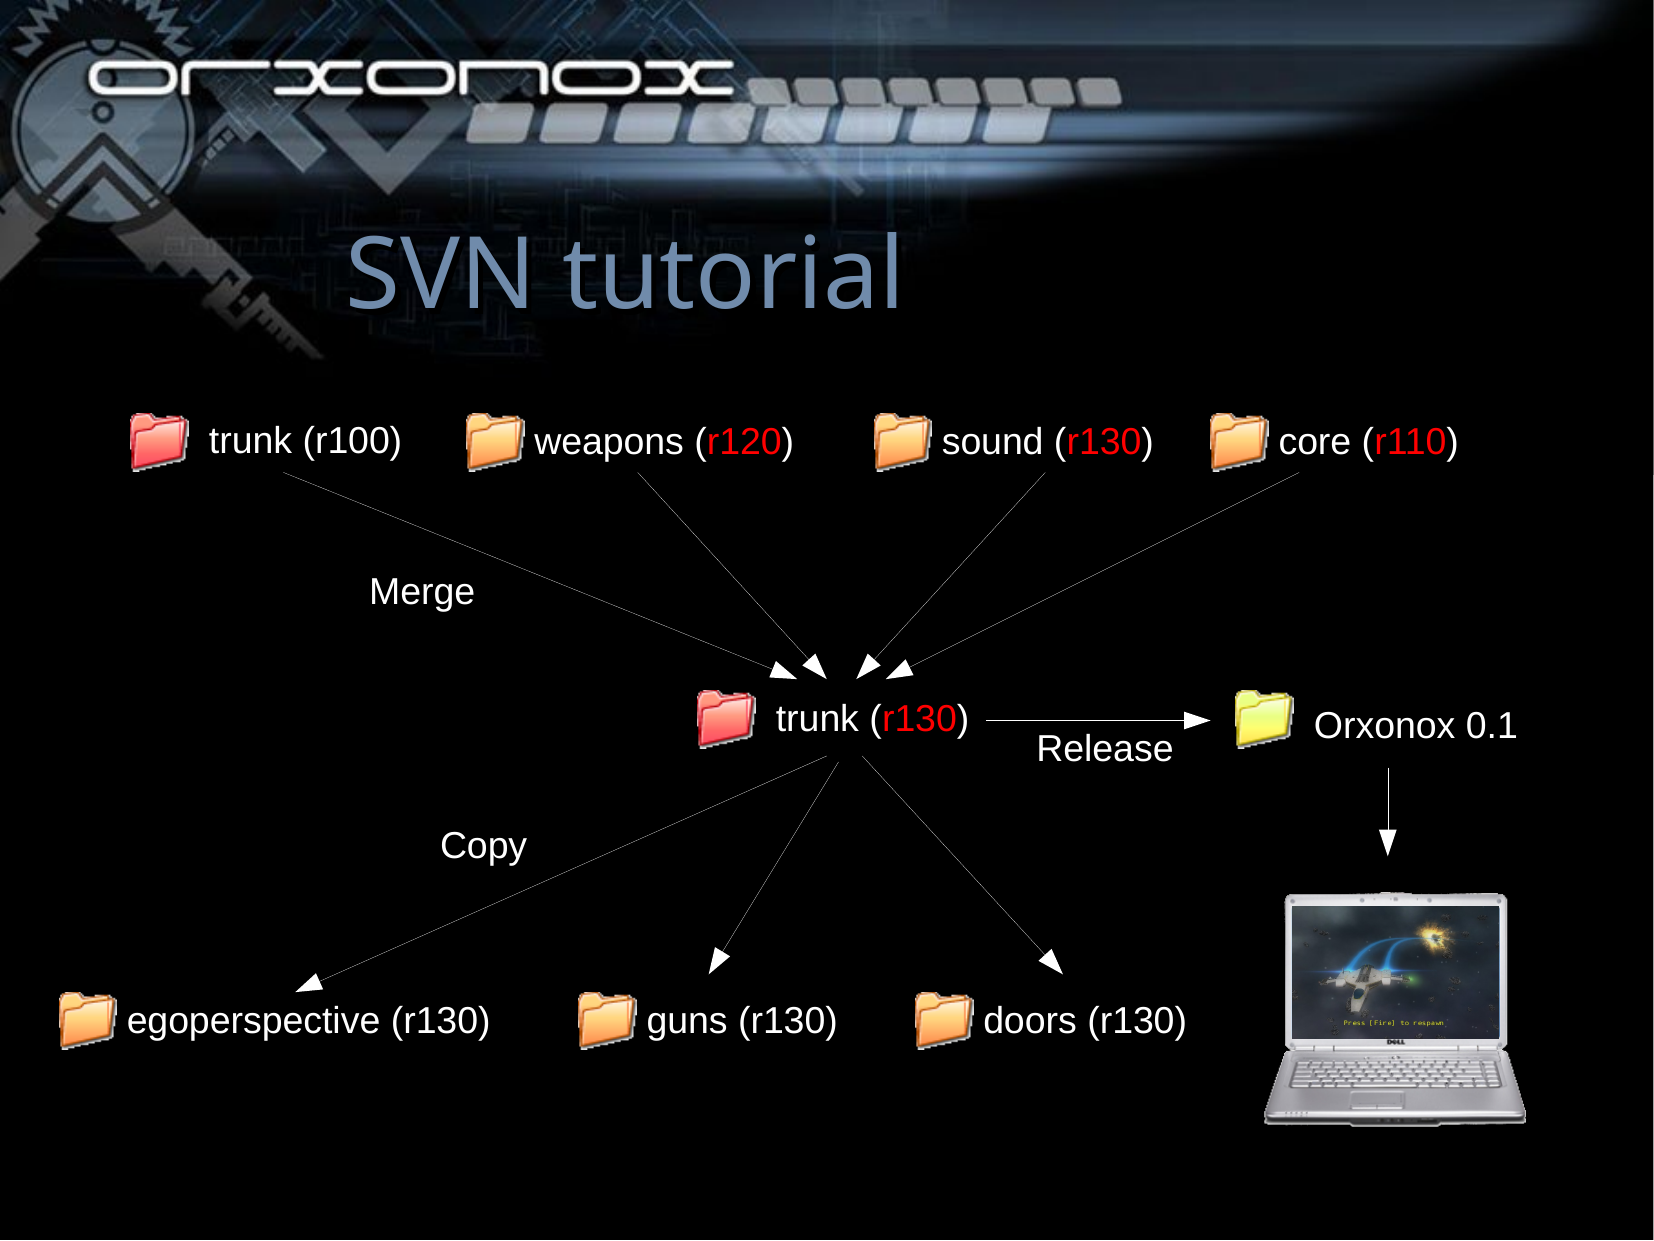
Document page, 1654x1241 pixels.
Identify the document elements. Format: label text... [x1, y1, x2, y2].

picture [0, 0, 1654, 475]
picture [1228, 808, 1554, 1134]
text_box Merge [354, 563, 562, 621]
text_box Copy [425, 817, 632, 875]
text_box core (r110) [1263, 413, 1477, 471]
text_box weapons (r120) [519, 413, 833, 471]
picture [697, 690, 756, 749]
text_box guns (r130) [631, 992, 880, 1049]
text_box Orxonox 0.1 [1299, 696, 1536, 754]
text_box egoperspective (r130) [112, 992, 532, 1049]
text_box Release [1021, 720, 1229, 778]
text_box sound (r130) [927, 413, 1176, 471]
picture [578, 992, 637, 1050]
text_box trunk (r130) [761, 689, 985, 747]
text_box doors (r130) [968, 992, 1235, 1049]
picture [59, 992, 117, 1050]
picture [1235, 690, 1294, 749]
picture [915, 992, 974, 1050]
text_box trunk (r100) [194, 412, 418, 469]
